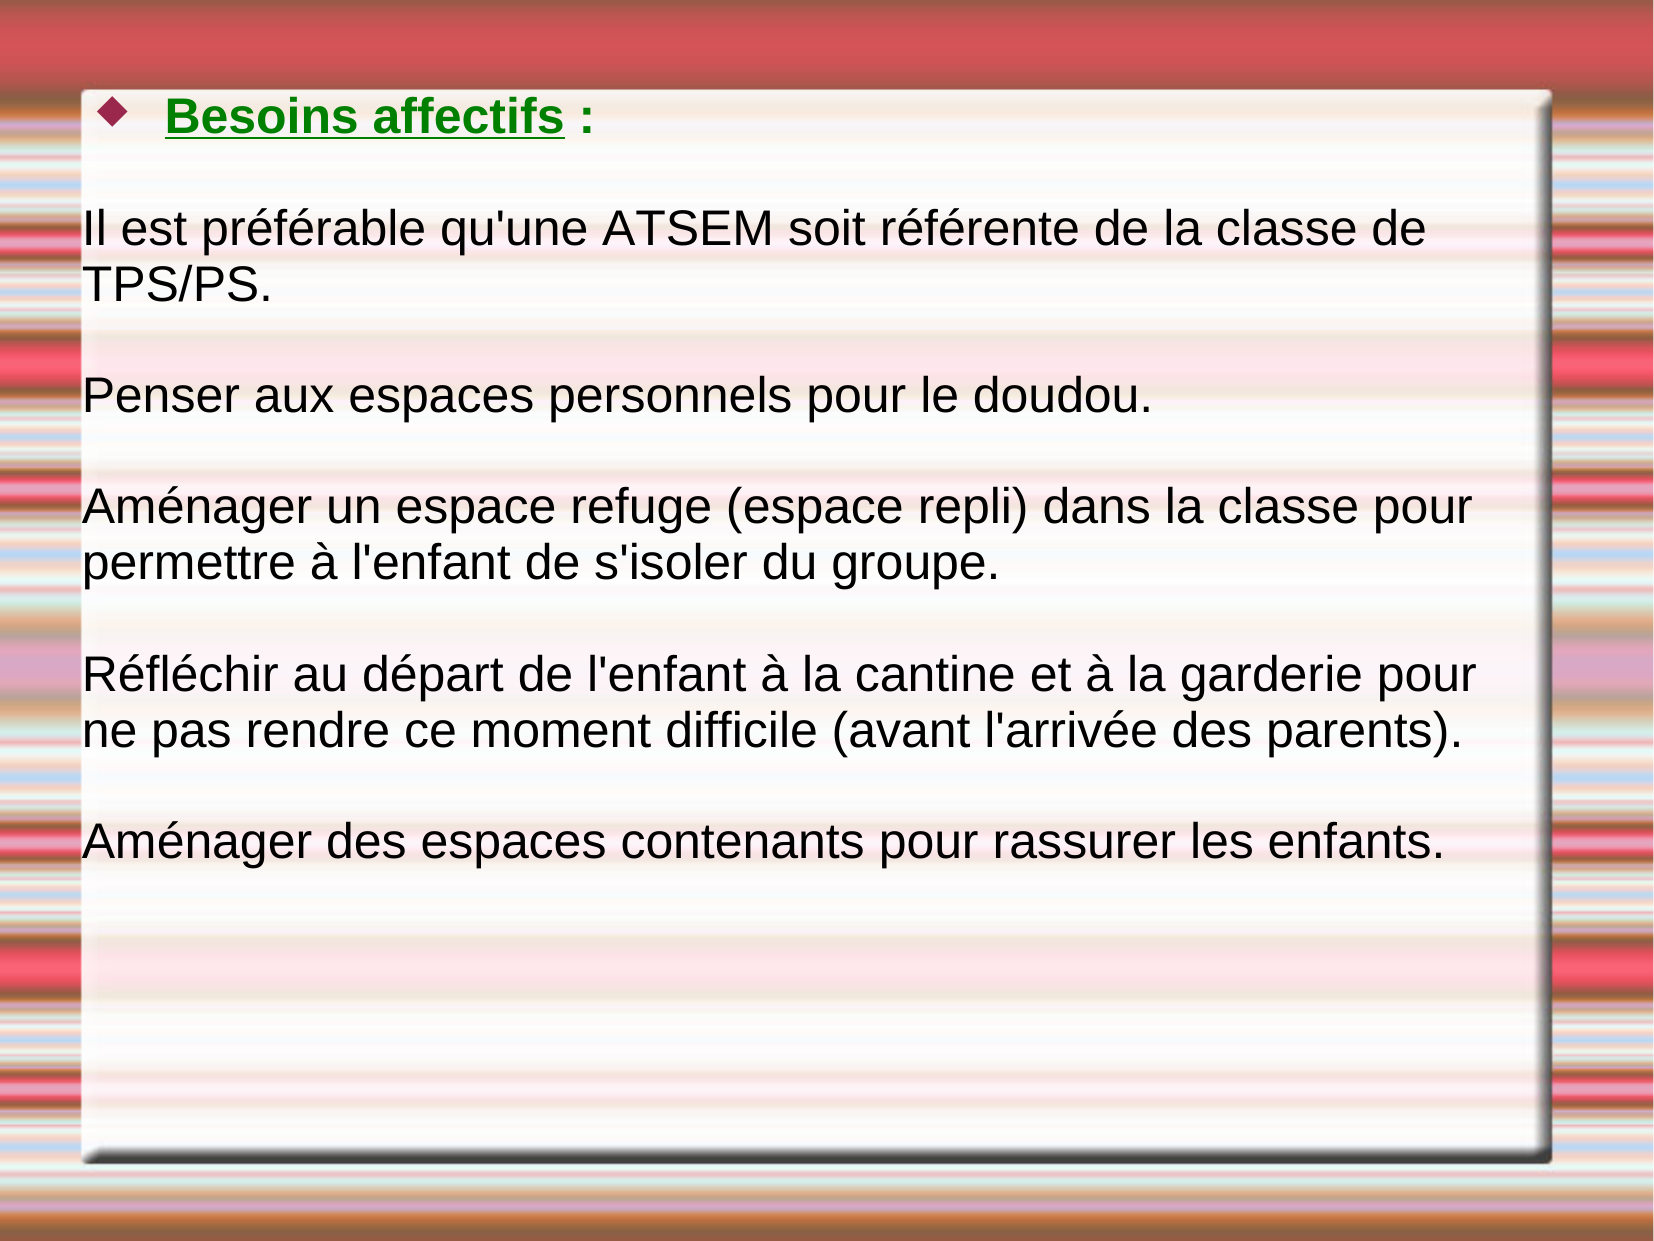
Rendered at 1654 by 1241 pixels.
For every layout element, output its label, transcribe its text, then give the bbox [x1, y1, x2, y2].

picture [0, 0, 1654, 1241]
list Besoins affectifs : Il est préférable qu'une ATSEM soit référente de la classe de TPS/PS. Penser aux espaces personnels pour le doudou. Aménager un espace refuge (espace repli) dans la classe pour permettre à l'enfant de s'isoler du groupe. Réfléchir au départ de l'enfant à la cantine et à la garderie pour ne pas rendre ce moment difficile (avant l'arrivée des parents). Aménager des espaces contenants pour rassurer les enfants. [81, 88, 1536, 1004]
